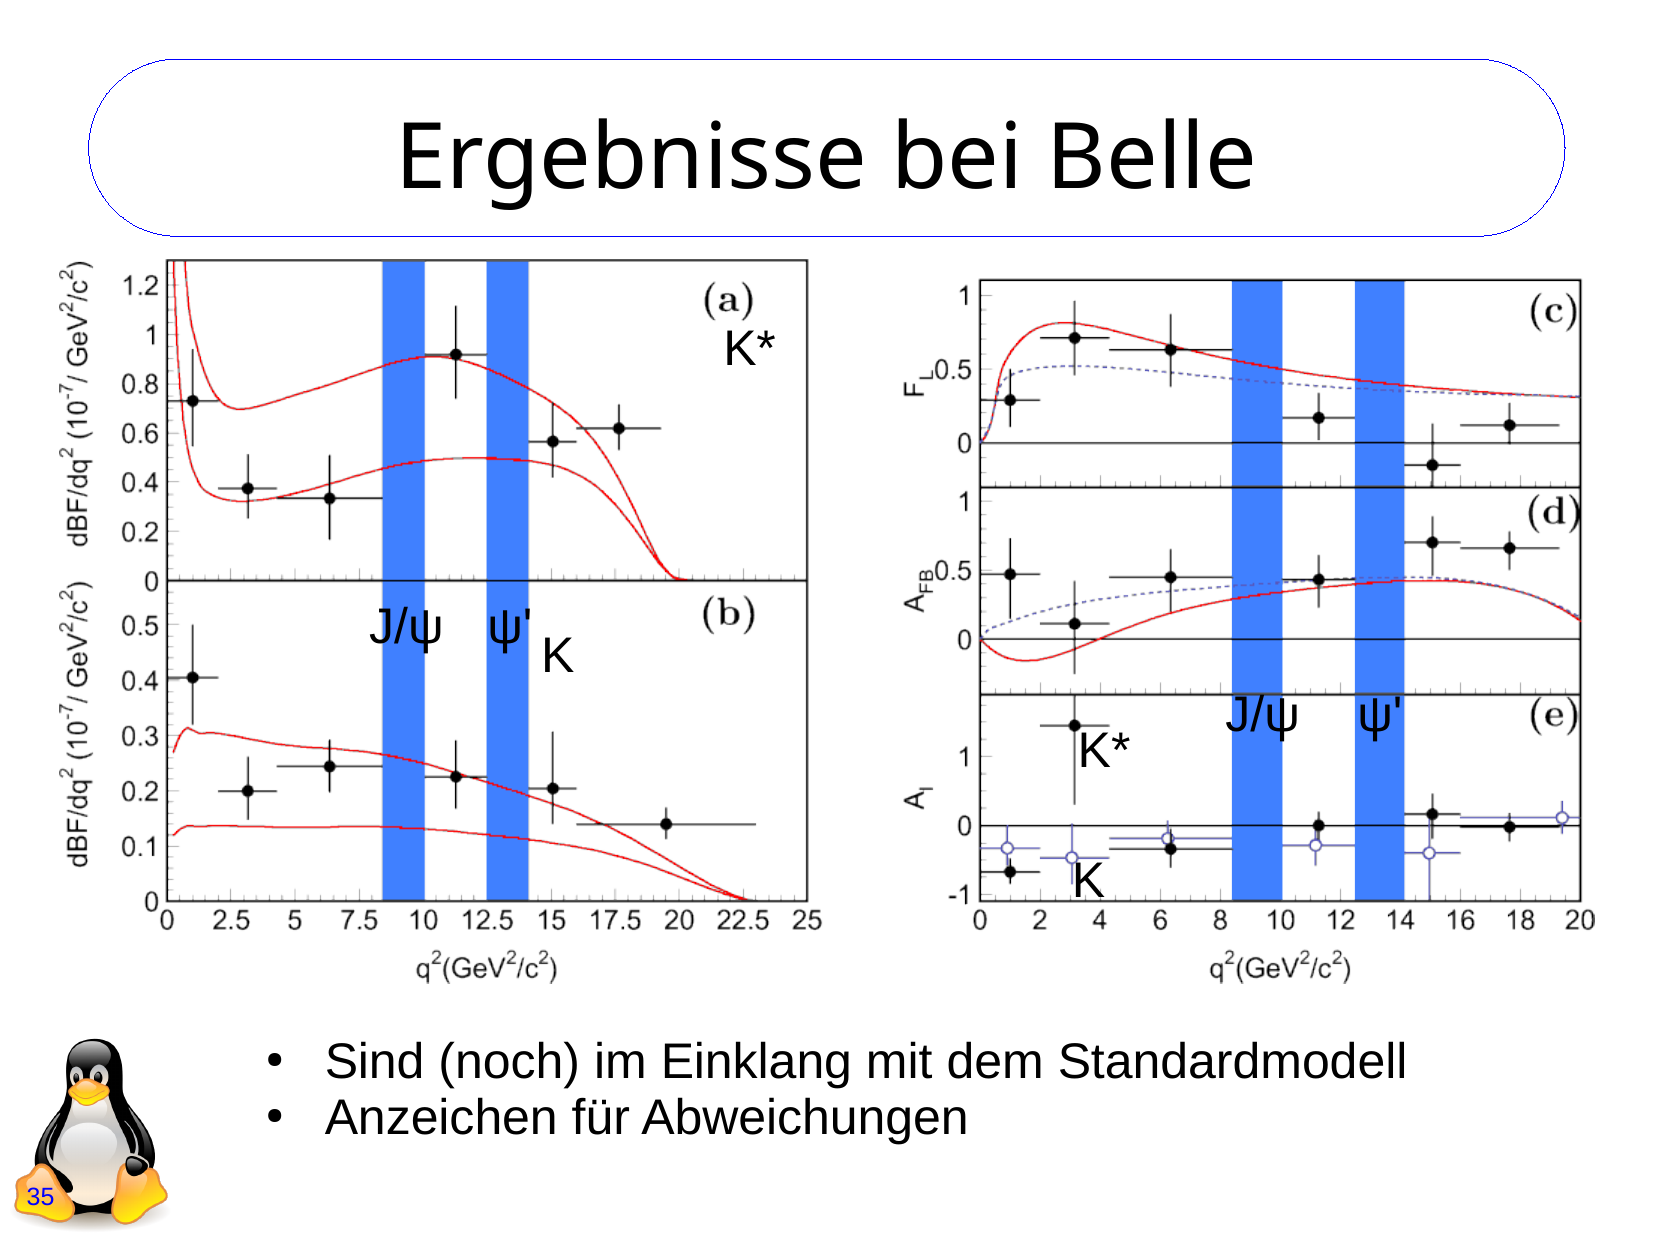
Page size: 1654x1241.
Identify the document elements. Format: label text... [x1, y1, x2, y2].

text_box K* [708, 313, 792, 384]
text_box Sind (noch) im Einklang mit dem Standardmodell Anzeichen für Abweichungen [265, 1033, 1424, 1169]
text_box ψ' [472, 590, 548, 662]
title Ergebnisse bei Belle [82, 56, 1571, 250]
text_box J/ψ [354, 590, 459, 662]
text_box K [526, 620, 964, 691]
picture [59, 259, 1595, 984]
text_box K* [1062, 714, 1146, 786]
text_box ψ' [1342, 679, 1418, 750]
picture [2, 1030, 178, 1241]
text_box J/ψ [1210, 679, 1315, 750]
text_box K [1057, 844, 1130, 916]
